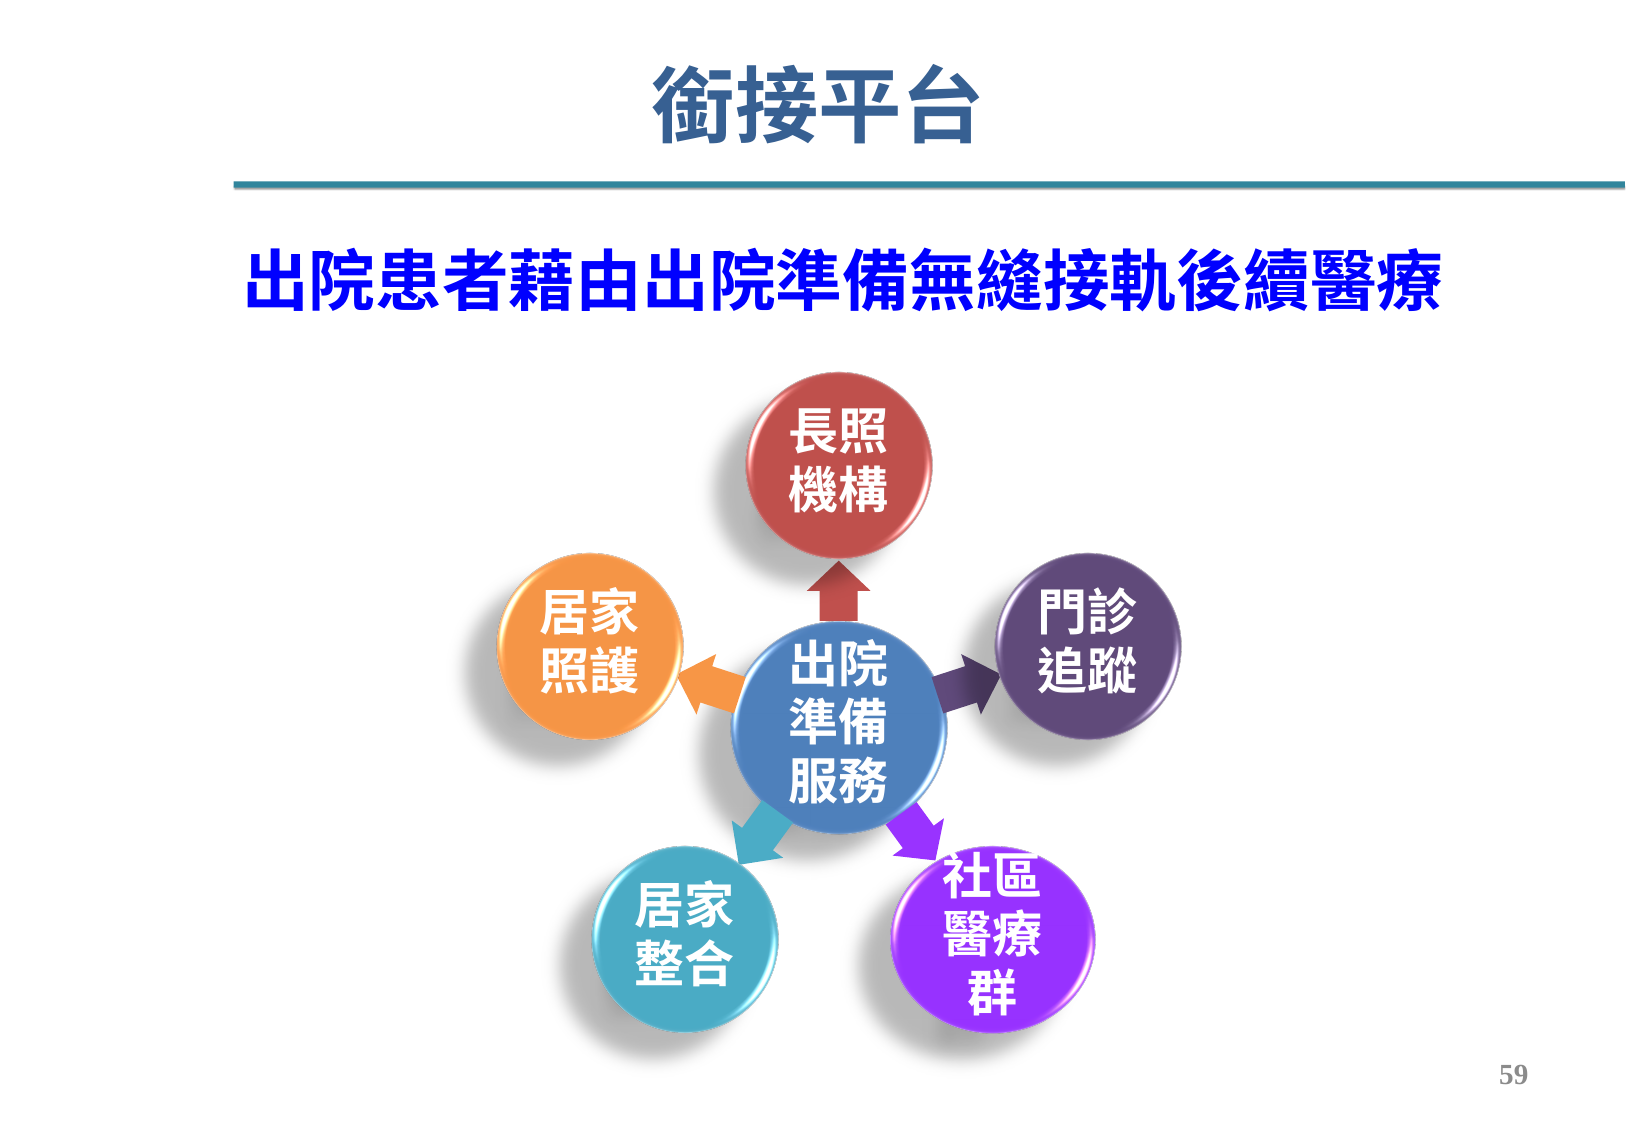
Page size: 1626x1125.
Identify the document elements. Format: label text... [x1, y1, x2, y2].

text_box 出院患者藉由出院準備無縫接軌後續醫療 [227, 231, 1459, 327]
title 銜接平台 [80, 27, 1557, 179]
slide_number <編號> [1447, 1042, 1544, 1103]
picture [230, 371, 1447, 1113]
